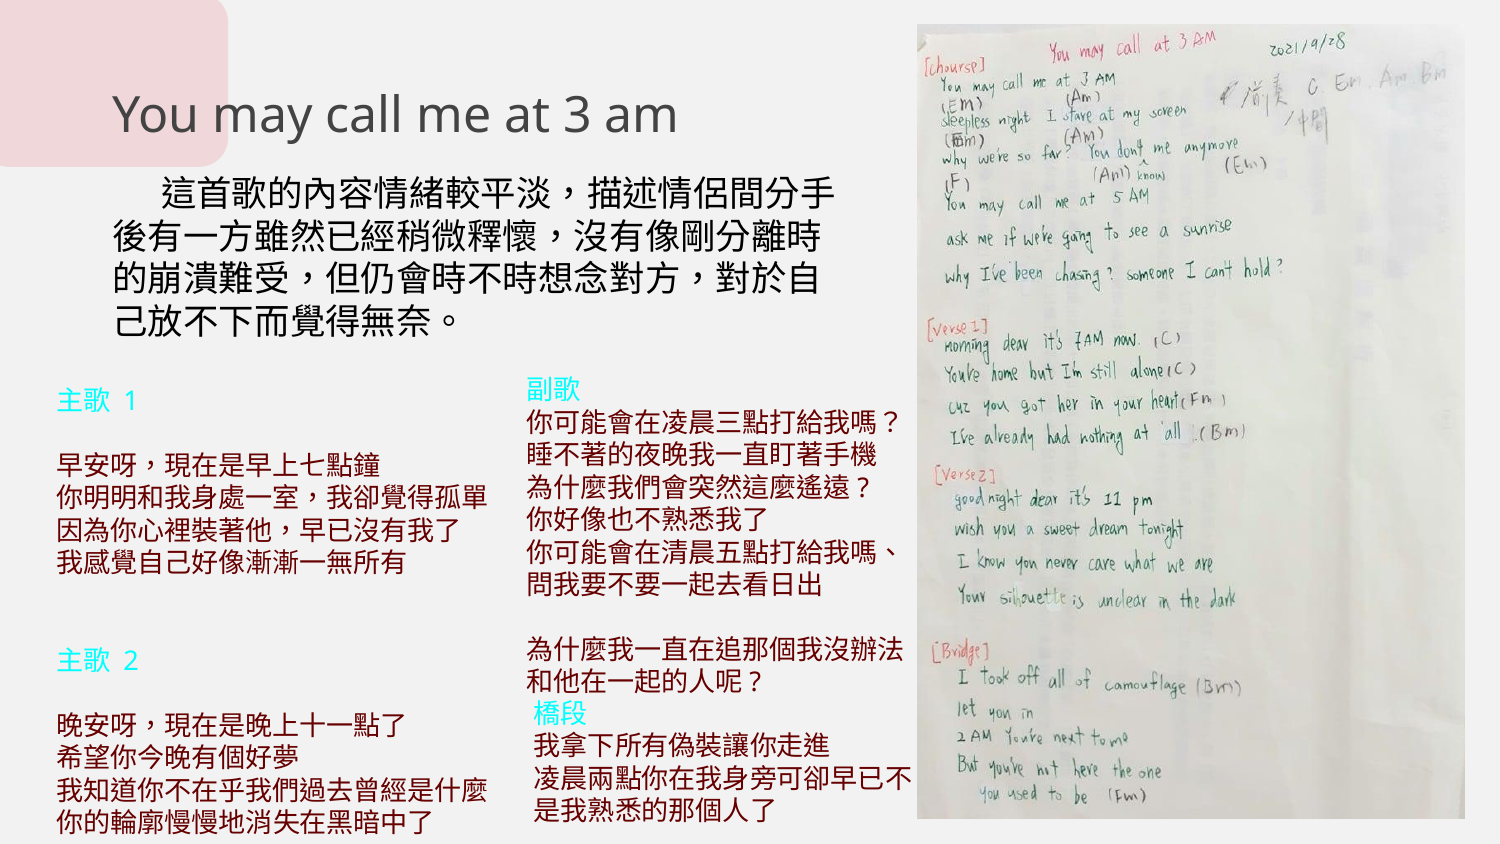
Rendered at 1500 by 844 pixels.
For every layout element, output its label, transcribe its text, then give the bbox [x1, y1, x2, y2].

text_box 主歌 1 早安呀，現在是早上七點鐘 你明明和我身處一室，我卻覺得孤單 因為你心裡裝著他，早已沒有我了 我感覺自己好像漸漸一無所有 主歌 2 晚安呀，現在是晚上十一點了 希望你今晚有個好夢 我知道你不在乎我們過去曾經是什麼 你的輪廓慢慢地消失在黑暗中了 [41, 368, 518, 844]
text_box 副歌 你可能會在凌晨三點打給我嗎？ 睡不著的夜晚我一直盯著手機 為什麼我們會突然這麼遙遠? 你好像也不熟悉我了 你可能會在清晨五點打給我嗎、 問我要不要一起去看日出 為什麼我一直在追那個我沒辦法 和他在一起的人呢? [511, 357, 945, 748]
picture [917, 24, 1465, 819]
title You may call me at 3 am [97, 58, 893, 266]
text_box 這首歌的內容情緒較平淡，描述情侶間分手後有一方雖然已經稍微釋懷，沒有像剛分離時的崩潰難受，但仍會時不時想念對方，對於自己放不下而覺得無奈。 [97, 156, 859, 368]
text_box 橋段 我拿下所有偽裝讓你走進 凌晨兩點你在我身旁可卻早已不 是我熟悉的那個人了 [518, 681, 1368, 844]
